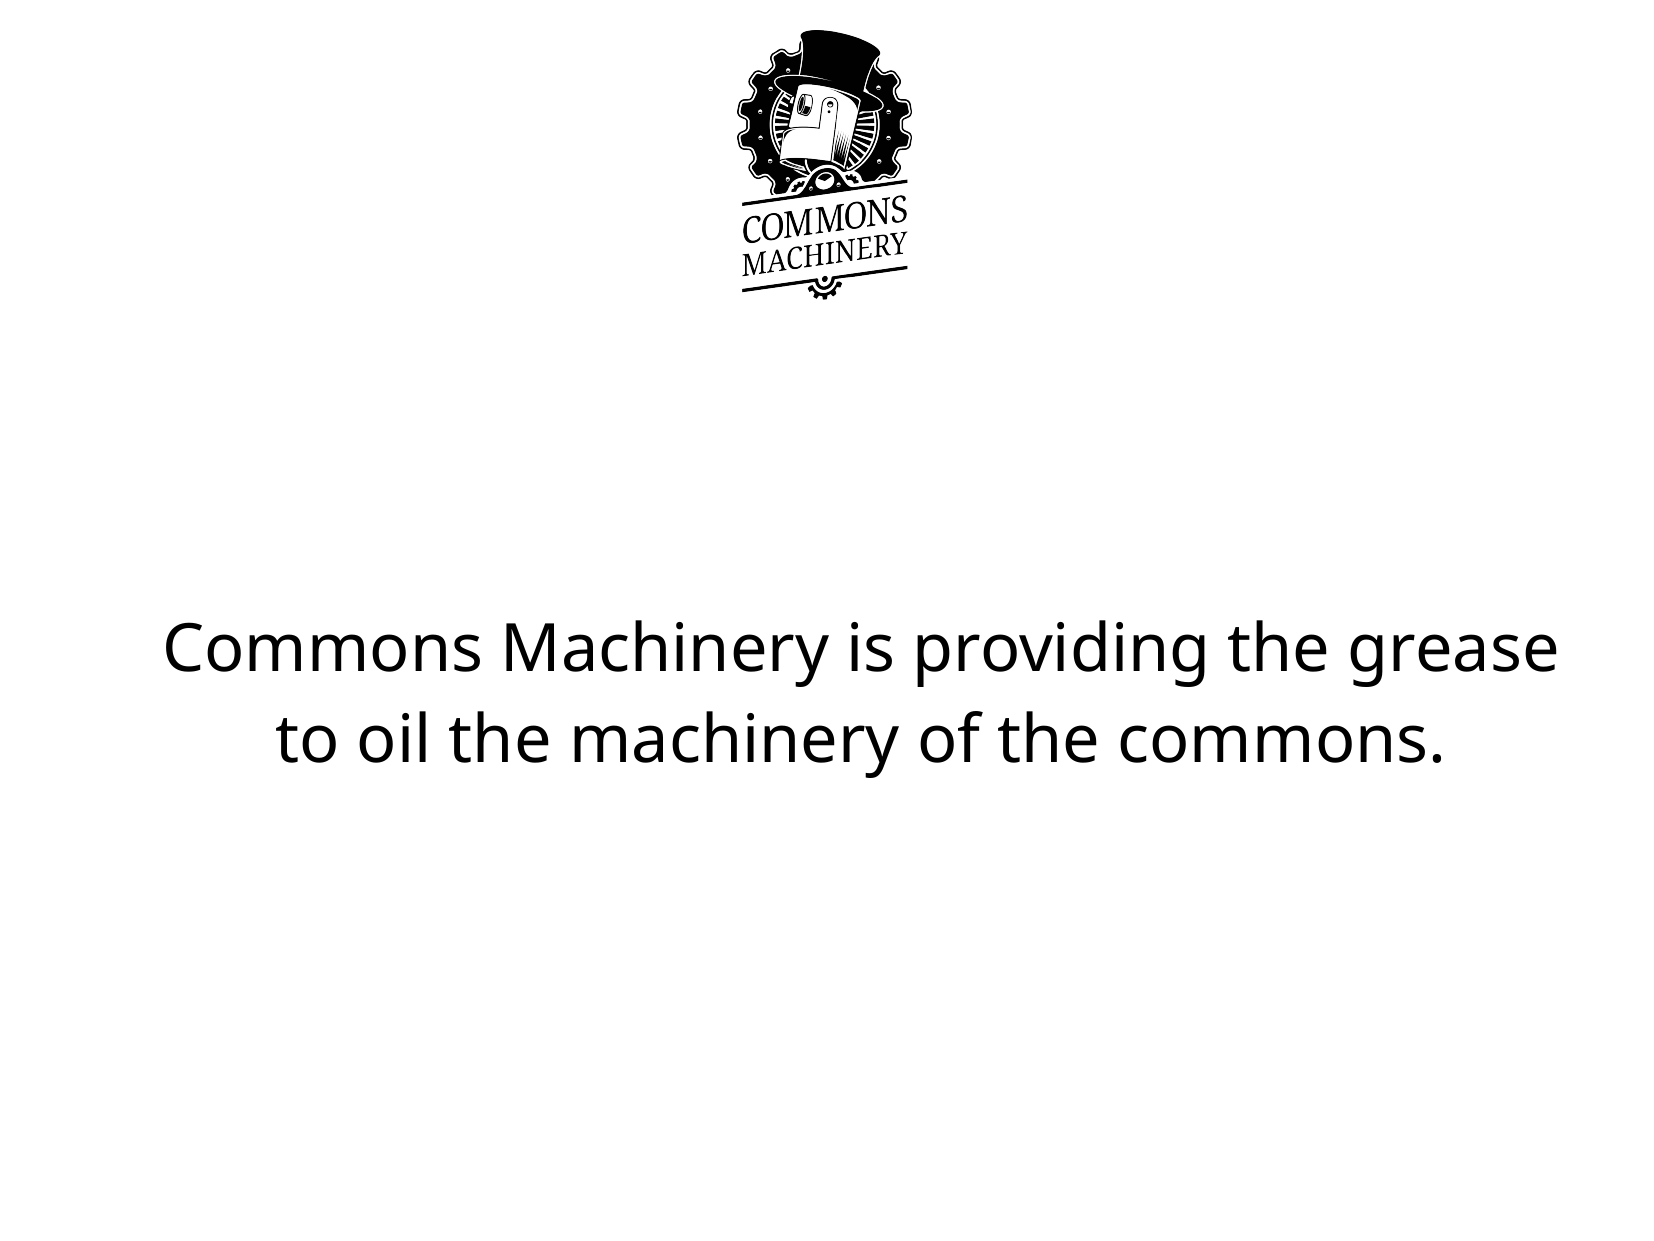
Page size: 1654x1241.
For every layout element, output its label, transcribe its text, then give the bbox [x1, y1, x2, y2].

picture [737, 30, 912, 300]
list Commons Machinery is providing the grease to oil the machinery of the commons. [82, 360, 1571, 1080]
